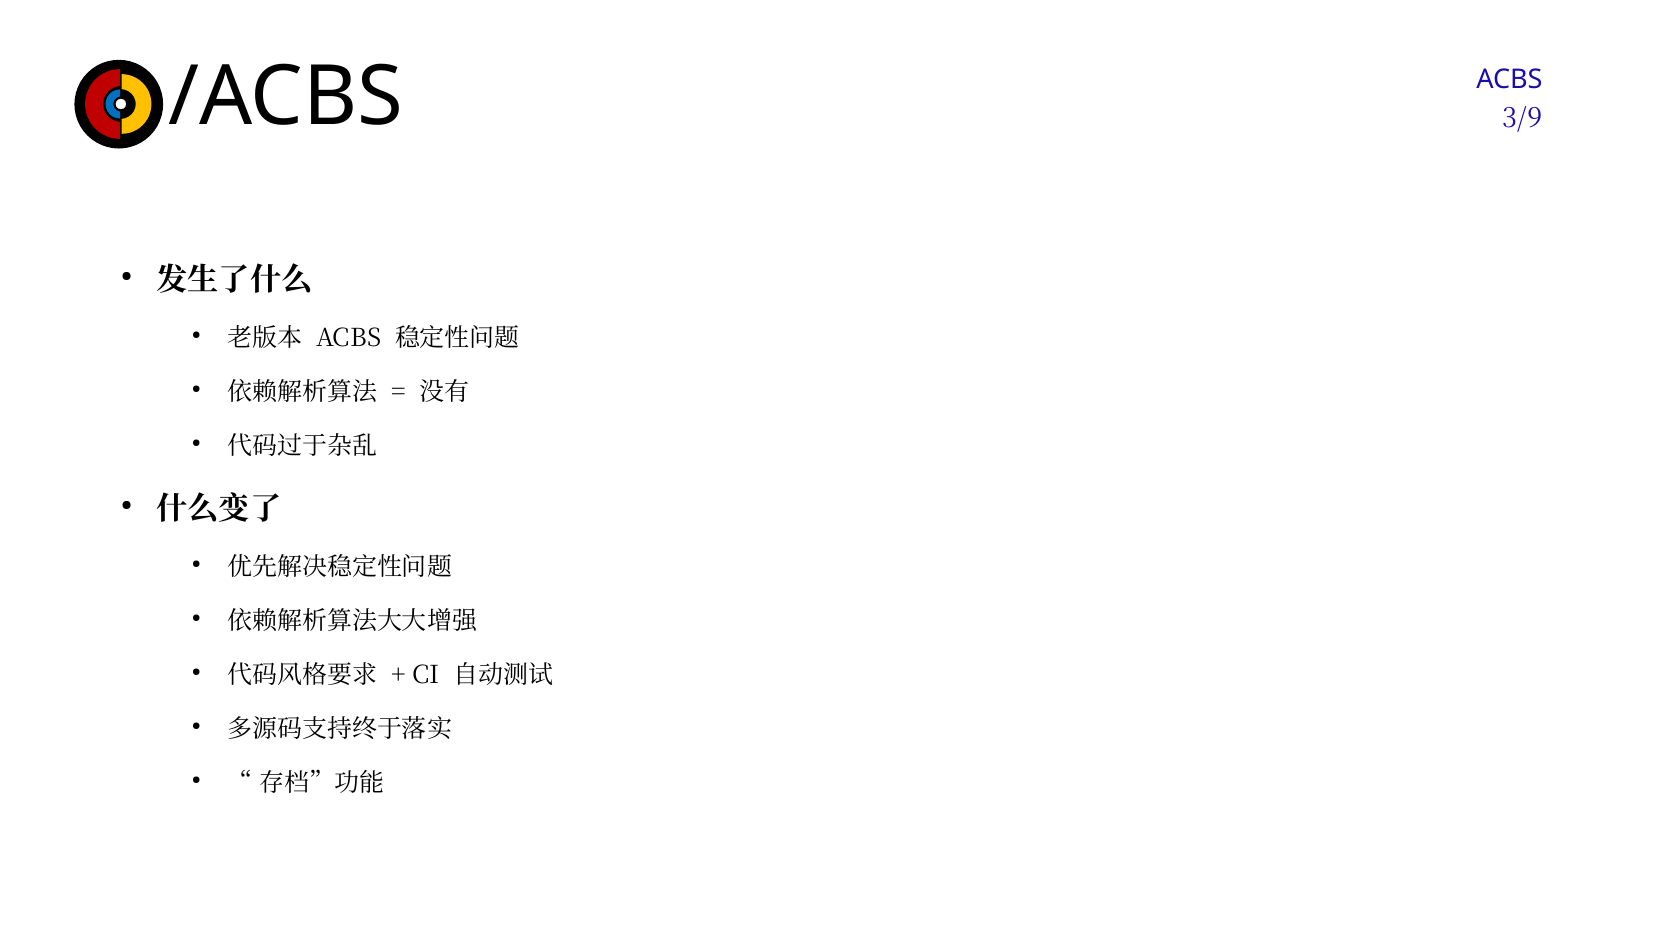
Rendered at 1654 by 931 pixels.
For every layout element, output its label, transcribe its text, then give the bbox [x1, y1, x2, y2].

text_box ACBS <编号>/9 [1461, 52, 1624, 184]
text_box 发生了什么 老版本 ACBS 稳定性问题 依赖解析算法 = 没有 代码过于杂乱 什么变了 优先解决稳定性问题 依赖解析算法大大增强 代码风格要求 + CI 自动测试 多源码支持终于落实 “存档”功能 [106, 224, 992, 807]
text_box /ACBS [153, 28, 697, 163]
picture [71, 57, 153, 151]
